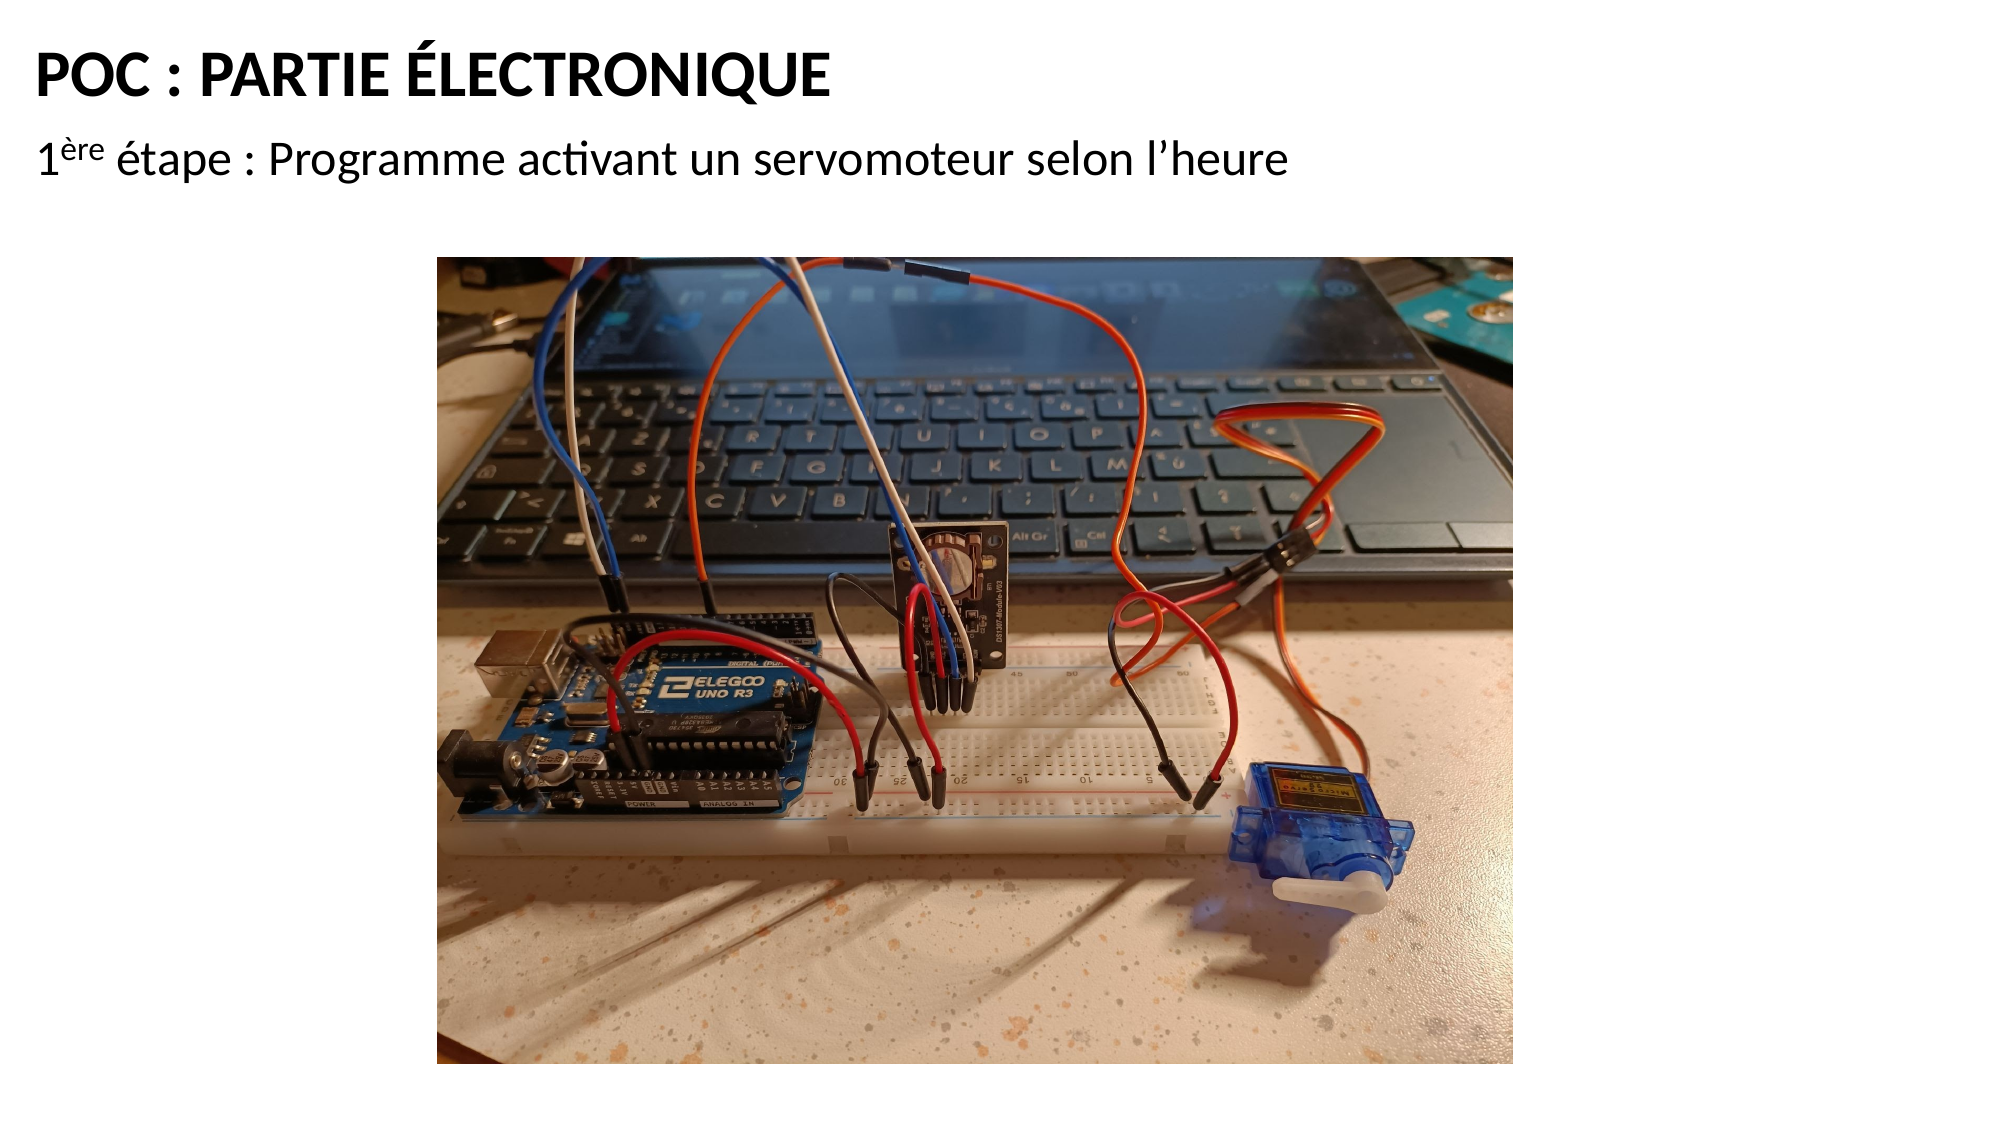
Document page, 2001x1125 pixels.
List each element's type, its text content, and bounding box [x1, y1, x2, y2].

text_box 1ère étape : Programme activant un servomoteur selon l’heure [20, 118, 1595, 194]
text_box POC : PARTIE ÉLECTRONIQUE [20, 22, 877, 118]
picture [437, 257, 1513, 1064]
